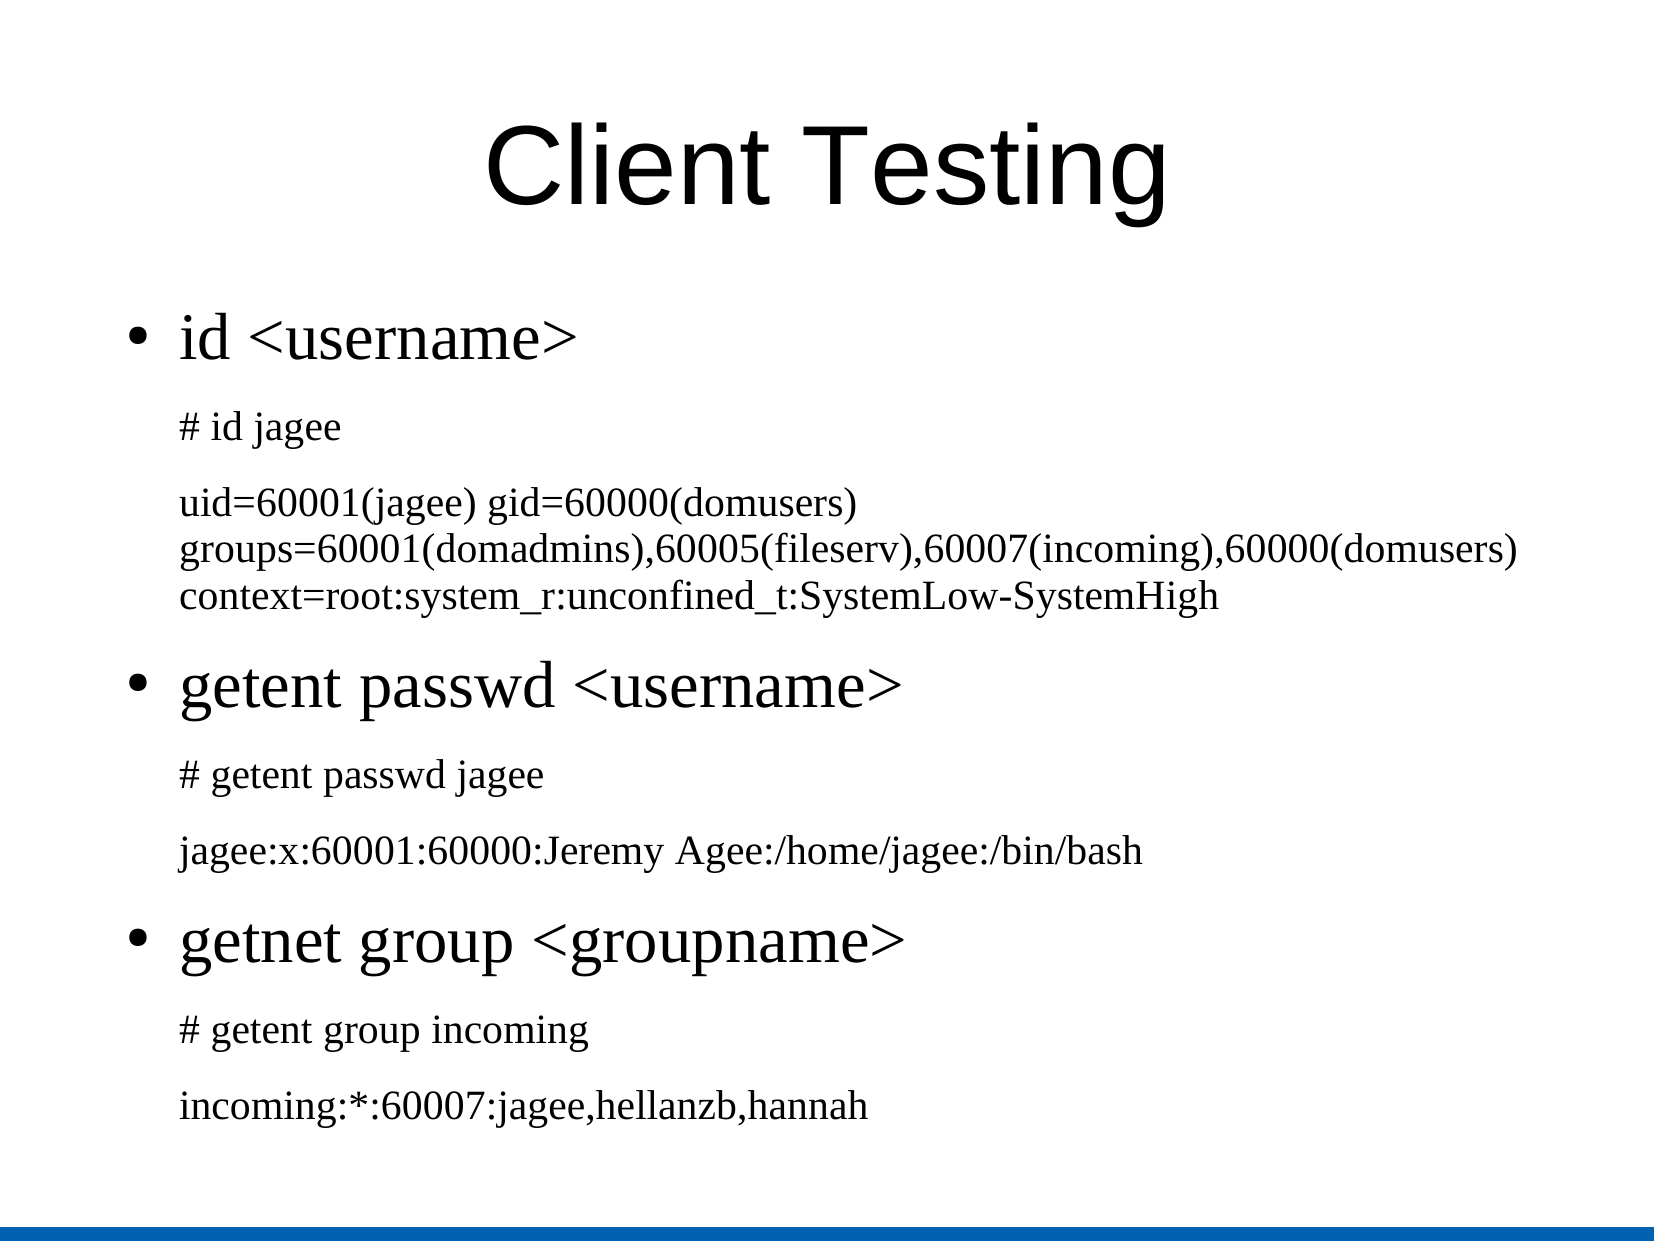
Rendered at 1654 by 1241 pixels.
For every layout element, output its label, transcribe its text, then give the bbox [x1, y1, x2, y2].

list id <username> # id jagee uid=60001(jagee) gid=60000(domusers) groups=60001(domadmins),60005(fileserv),60007(incoming),60000(domusers) context=root:system_r:unconfined_t:SystemLow-SystemHigh getent passwd <username> # getent passwd jagee jagee:x:60001:60000:Jeremy Agee:/home/jagee:/bin/bash getnet group <groupname> # getent group incoming incoming:*:60007:jagee,hellanzb,hannah [37, 300, 1651, 1201]
title Client Testing [121, 86, 1533, 244]
